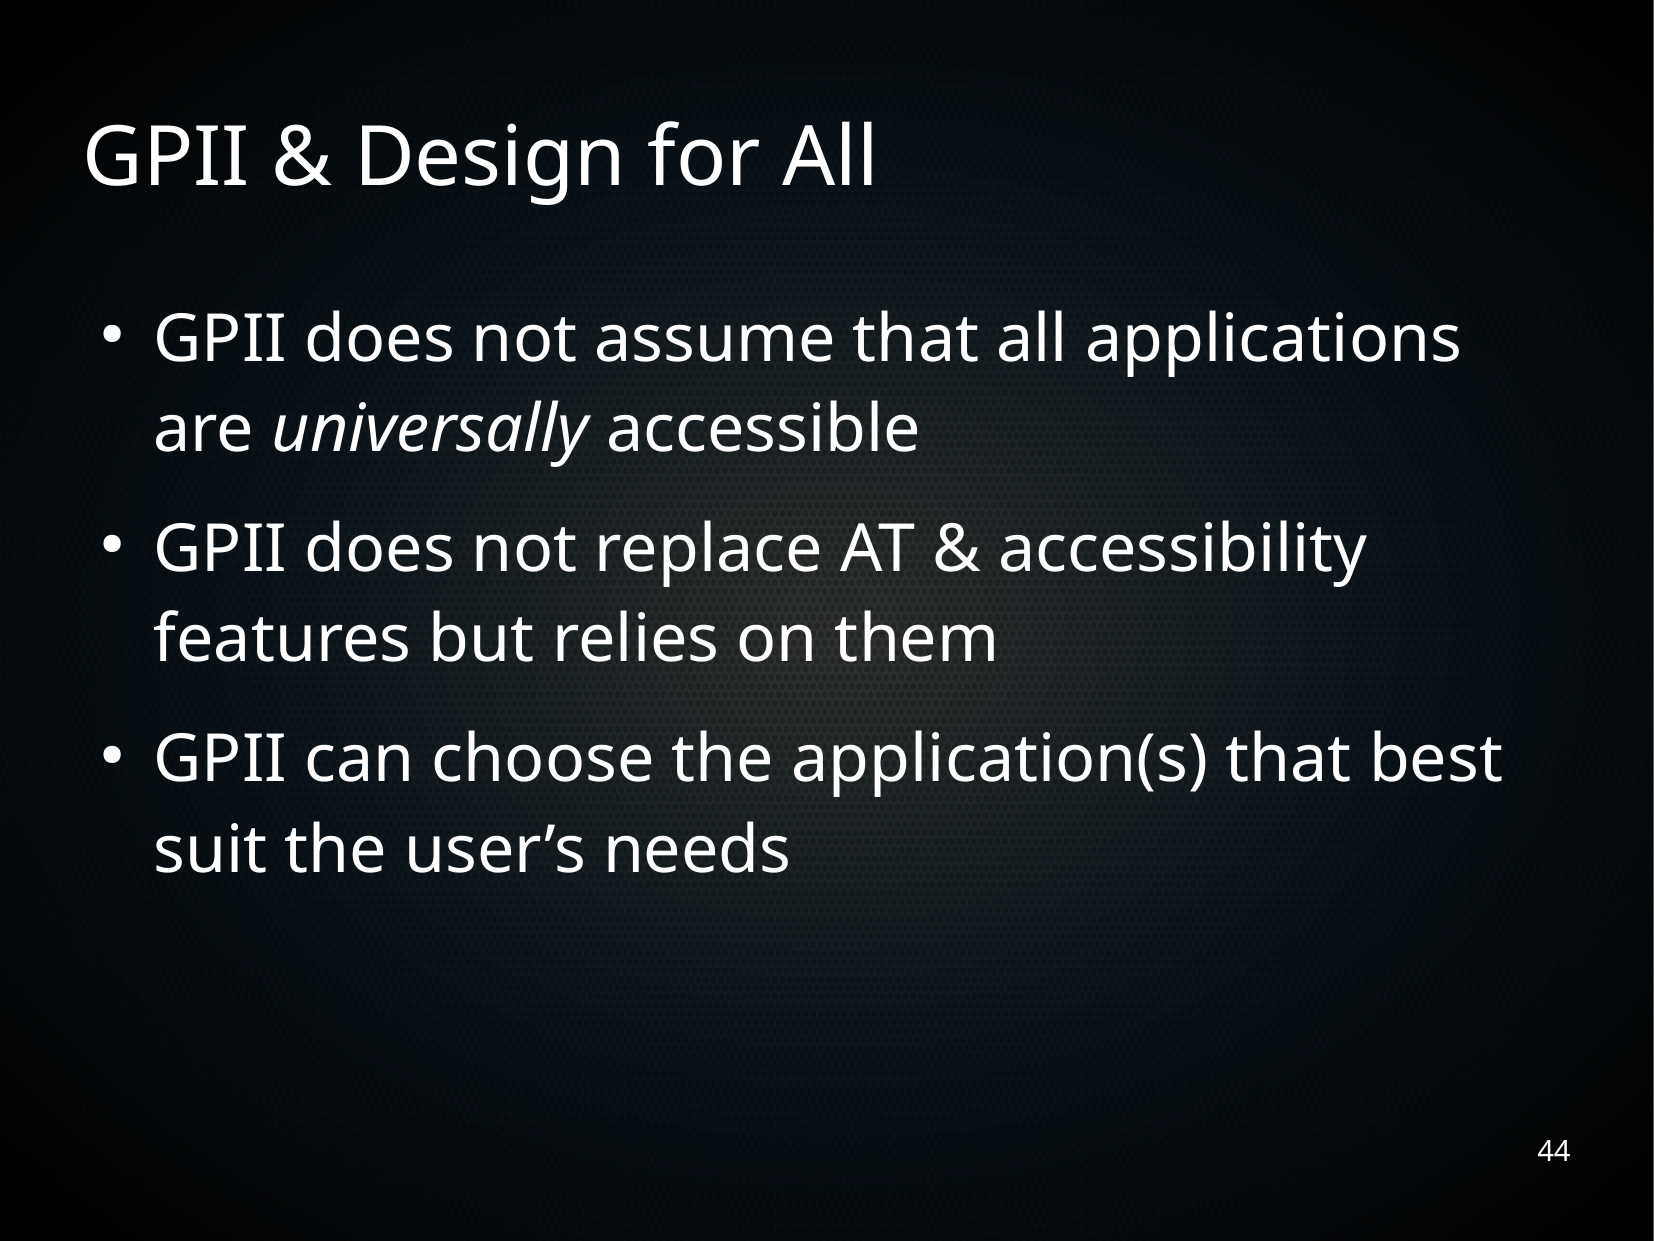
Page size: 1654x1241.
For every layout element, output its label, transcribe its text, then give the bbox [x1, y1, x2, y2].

list GPII does not assume that all applications are universally accessible GPII does not replace AT & accessibility features but relies on them GPII can choose the application(s) that best suit the user’s needs [82, 290, 1538, 1010]
title GPII & Design for All [82, 49, 1571, 257]
picture [0, 0, 1654, 1241]
